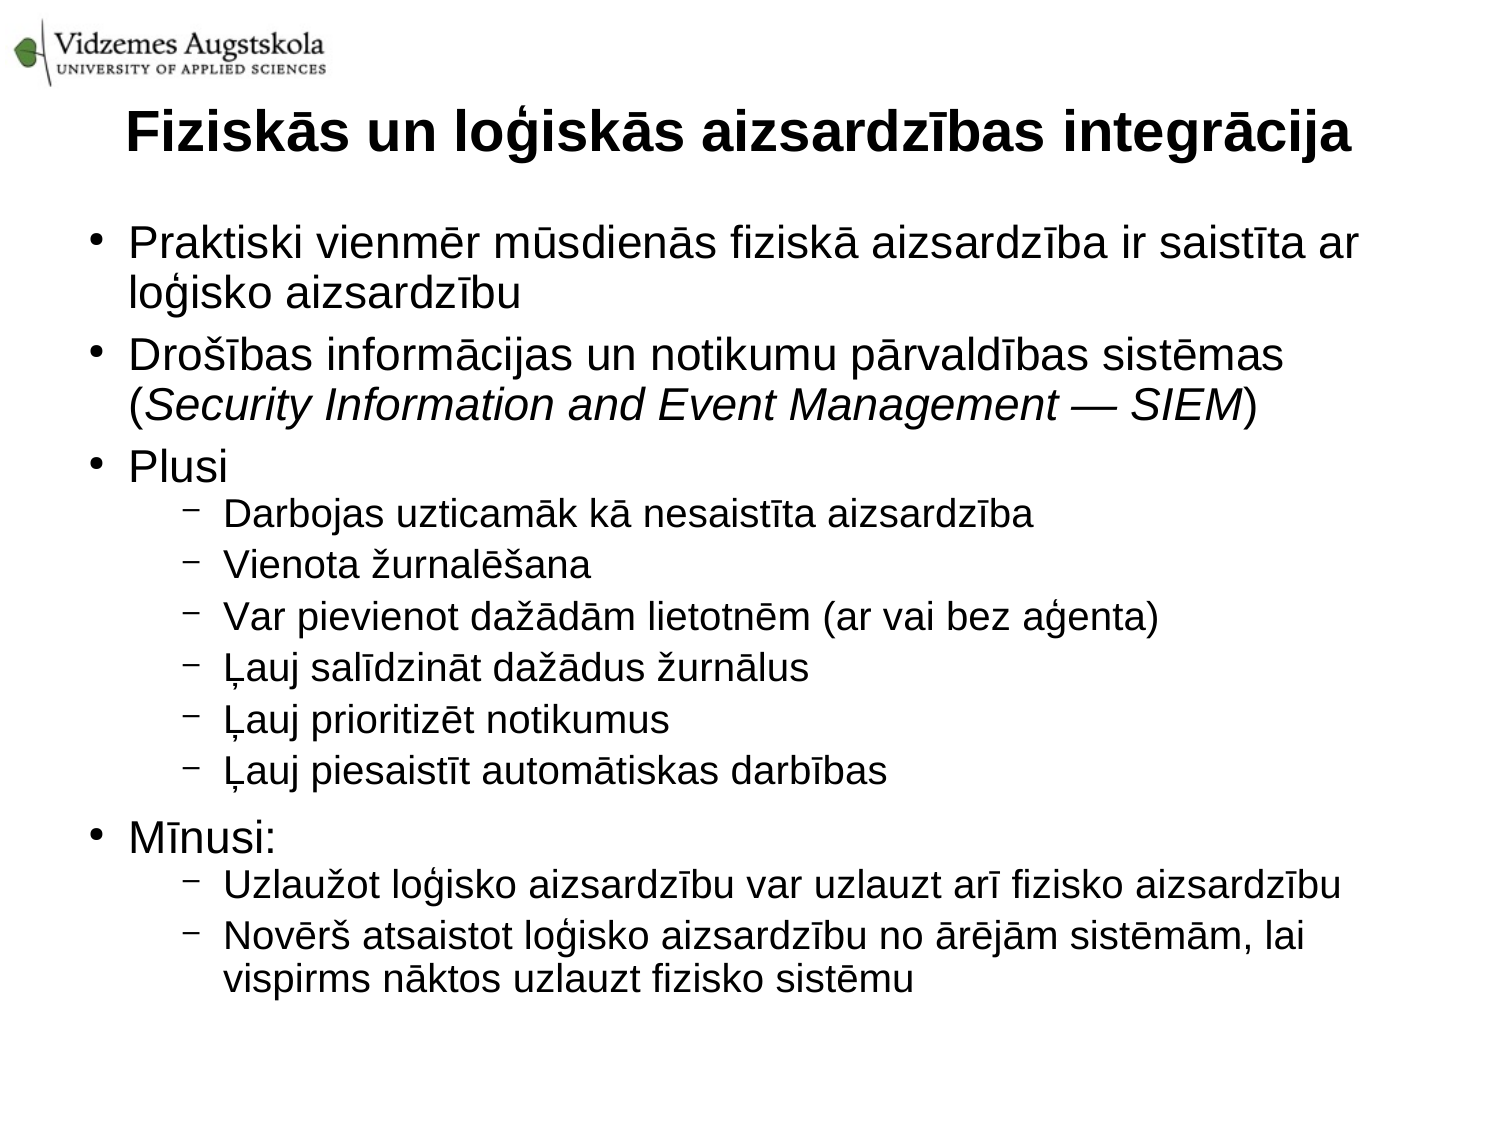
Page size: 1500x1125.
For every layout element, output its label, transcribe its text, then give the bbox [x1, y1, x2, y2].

list Praktiski vienmēr mūsdienās fiziskā aizsardzība ir saistīta ar loģisko aizsardzību Drošības informācijas un notikumu pārvaldības sistēmas (Security Information and Event Management — SIEM) Plusi Darbojas uzticamāk kā nesaistīta aizsardzība Vienota žurnalēšana Var pievienot dažādām lietotnēm (ar vai bez aģenta) Ļauj salīdzināt dažādus žurnālus Ļauj prioritizēt notikumus Ļauj piesaistīt automātiskas darbības Mīnusi: Uzlaužot loģisko aizsardzību var uzlauzt arī fizisko aizsardzību Novērš atsaistot loģisko aizsardzību no ārējām sistēmām, lai vispirms nāktos uzlauzt fizisko sistēmu [74, 214, 1424, 1004]
title Fiziskās un loģiskās aizsardzības integrācija [85, 87, 1372, 177]
picture [5, 2, 334, 102]
